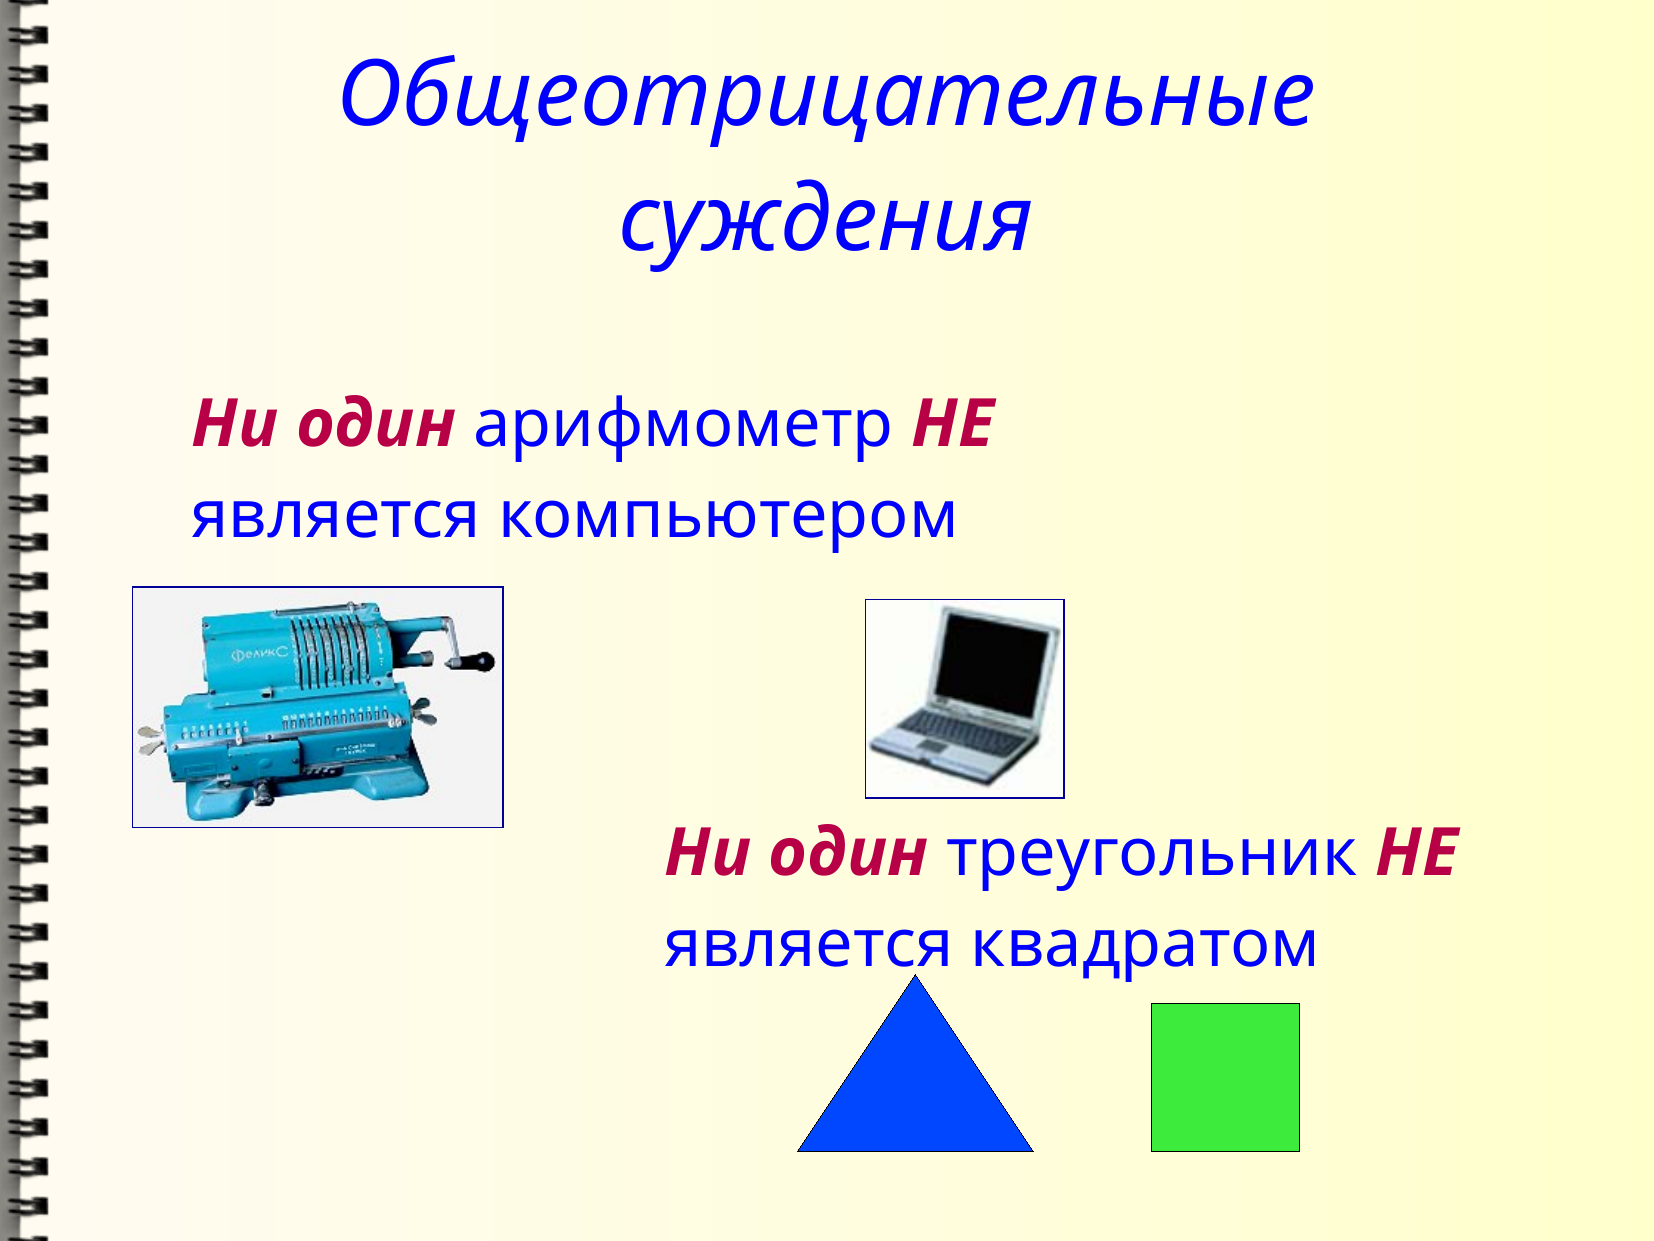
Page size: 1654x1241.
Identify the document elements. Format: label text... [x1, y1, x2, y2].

text_box Ни один треугольник НЕ является квадратом [649, 797, 1654, 991]
picture [866, 600, 1063, 798]
text_box Ни один арифмометр НЕ является компьютером [177, 368, 1182, 544]
title Общеотрицательные суждения [82, 44, 1571, 262]
picture [0, 0, 1654, 1241]
picture [133, 588, 502, 827]
text_box [1151, 1003, 1300, 1152]
text_box [797, 974, 1034, 1152]
